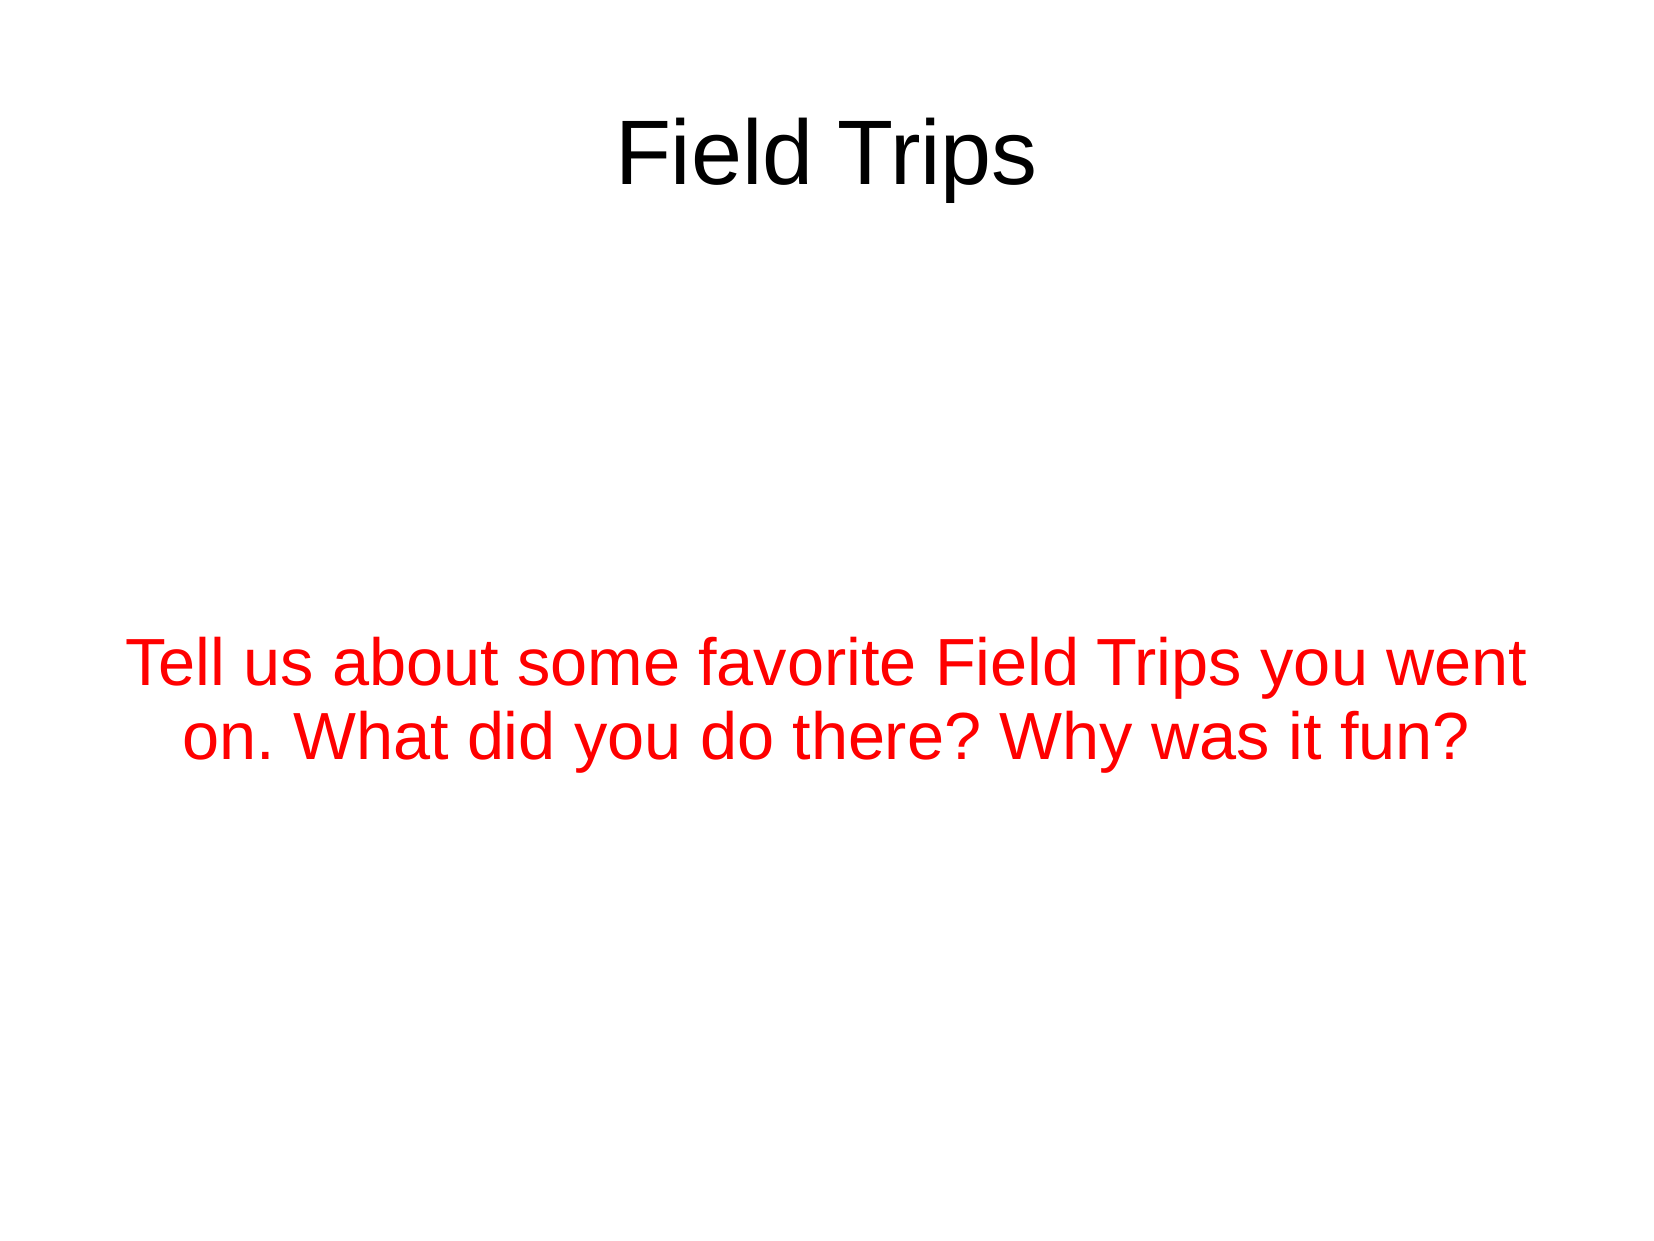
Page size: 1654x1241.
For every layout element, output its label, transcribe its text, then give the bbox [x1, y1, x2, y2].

subtitle Tell us about some favorite Field Trips you went on. What did you do there? Why was it fun? [82, 297, 1571, 1102]
title Field Trips [82, 56, 1571, 250]
